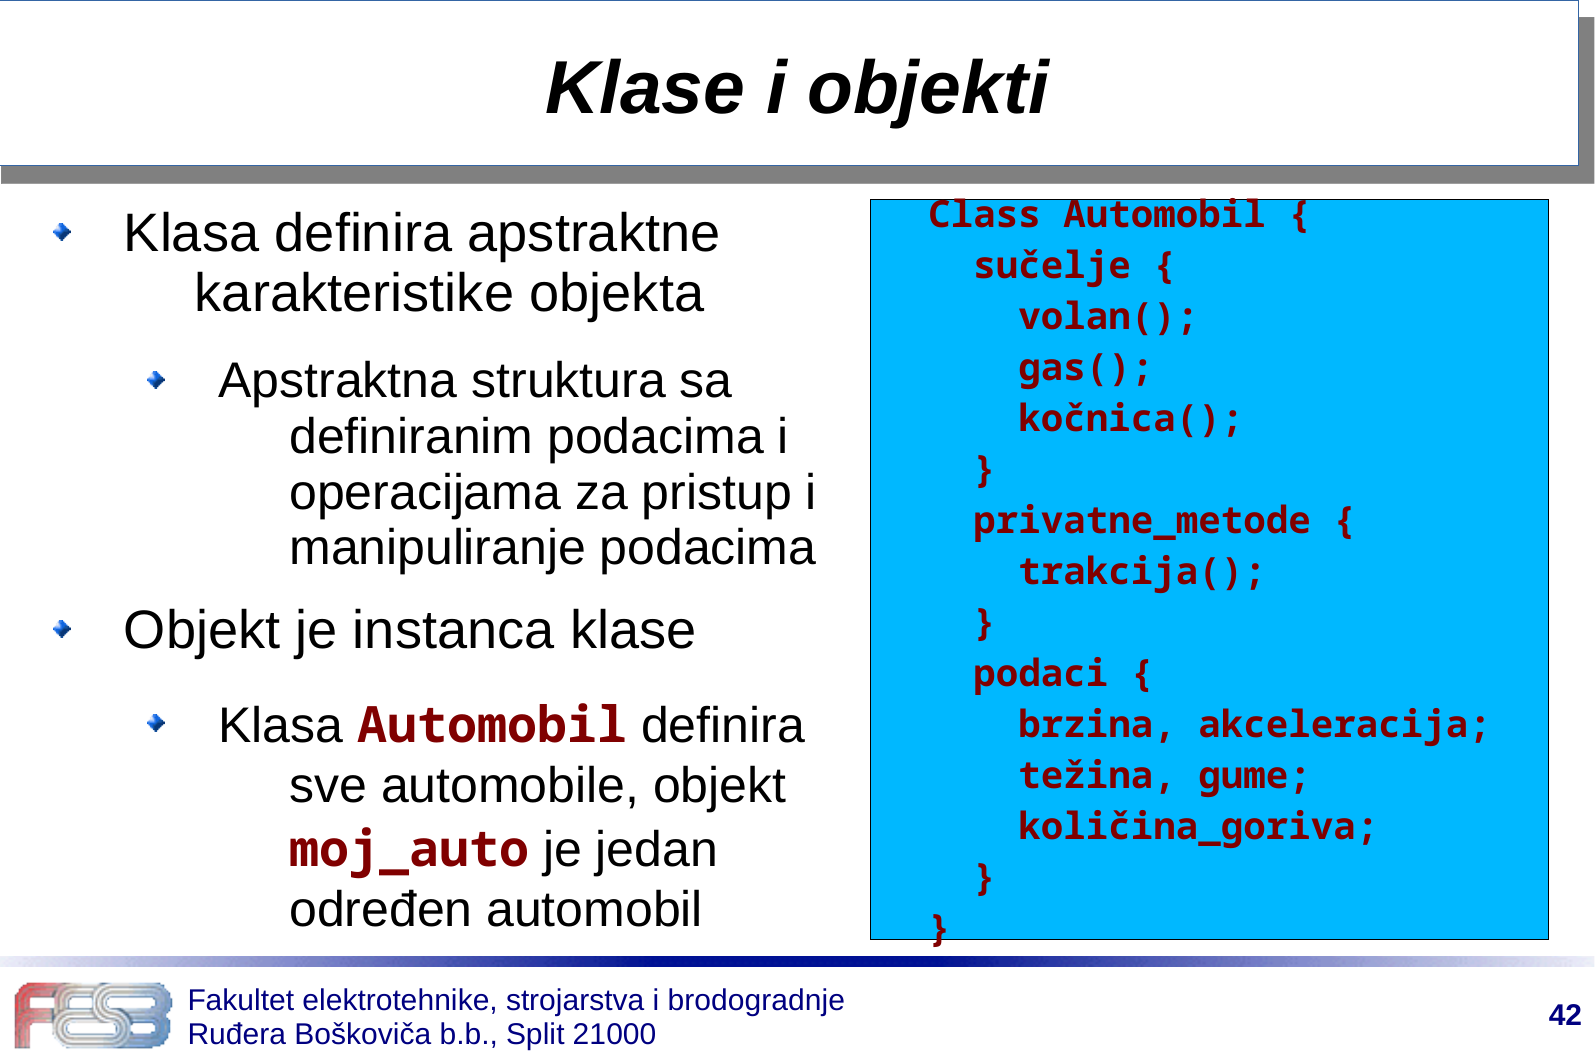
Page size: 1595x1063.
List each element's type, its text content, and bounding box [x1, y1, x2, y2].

text_box Class Automobil { sučelje { volan(); gas(); kočnica(); } privatne_metode { trakcija(); } podaci { brzina, akceleracija; težina, gume; količina_goriva; } } [870, 199, 1549, 940]
list Klasa definira apstraktne karakteristike objekta Apstraktna struktura sa definiranim podacima i operacijama za pristup i manipuliranje podacima Objekt je instanca klase Klasa Automobil definira sve automobile, objekt moj_auto je jedan određen automobil [29, 201, 863, 944]
picture [0, 956, 1595, 967]
title Klase i objekti [0, 0, 1595, 175]
picture [9, 975, 177, 1059]
